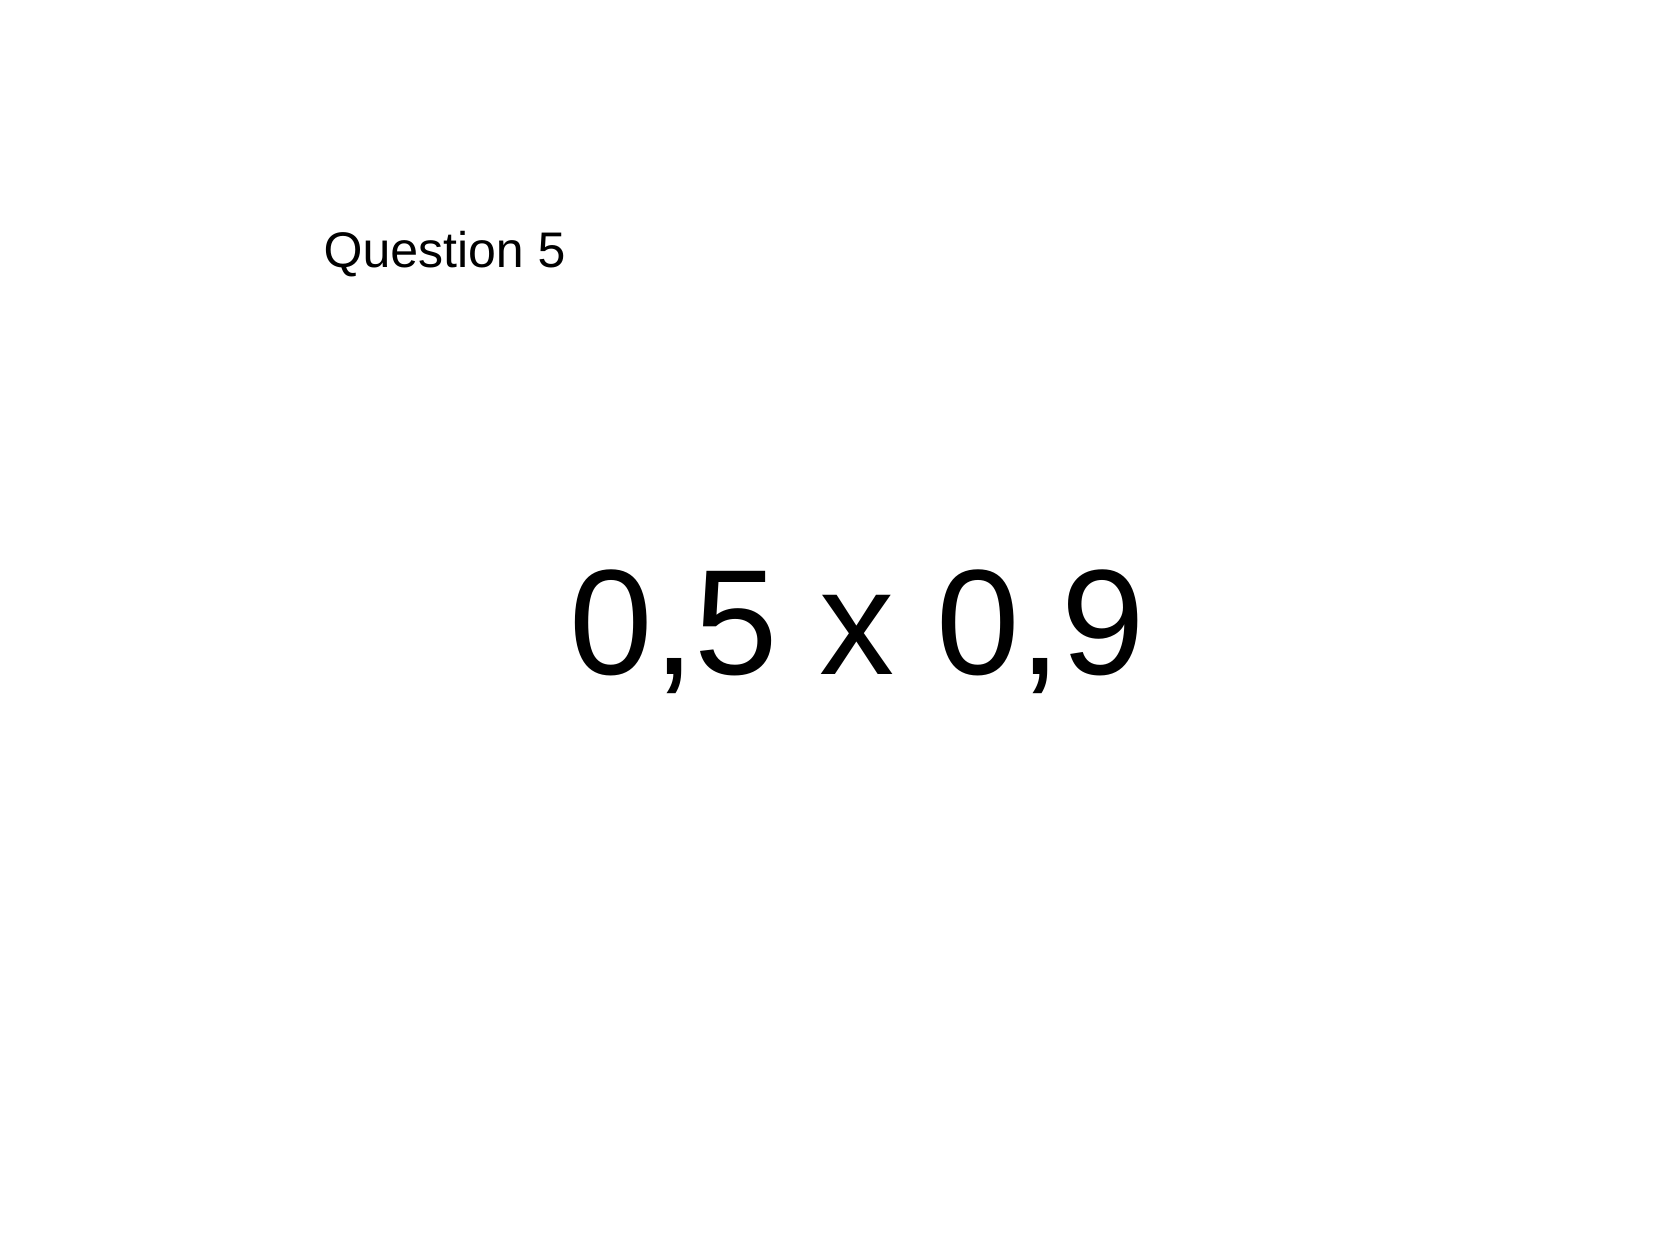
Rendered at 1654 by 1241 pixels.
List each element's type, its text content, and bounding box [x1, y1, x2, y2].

text_box Question 5 [309, 214, 581, 286]
text_box 0,5 x 0,9 [555, 531, 1161, 714]
